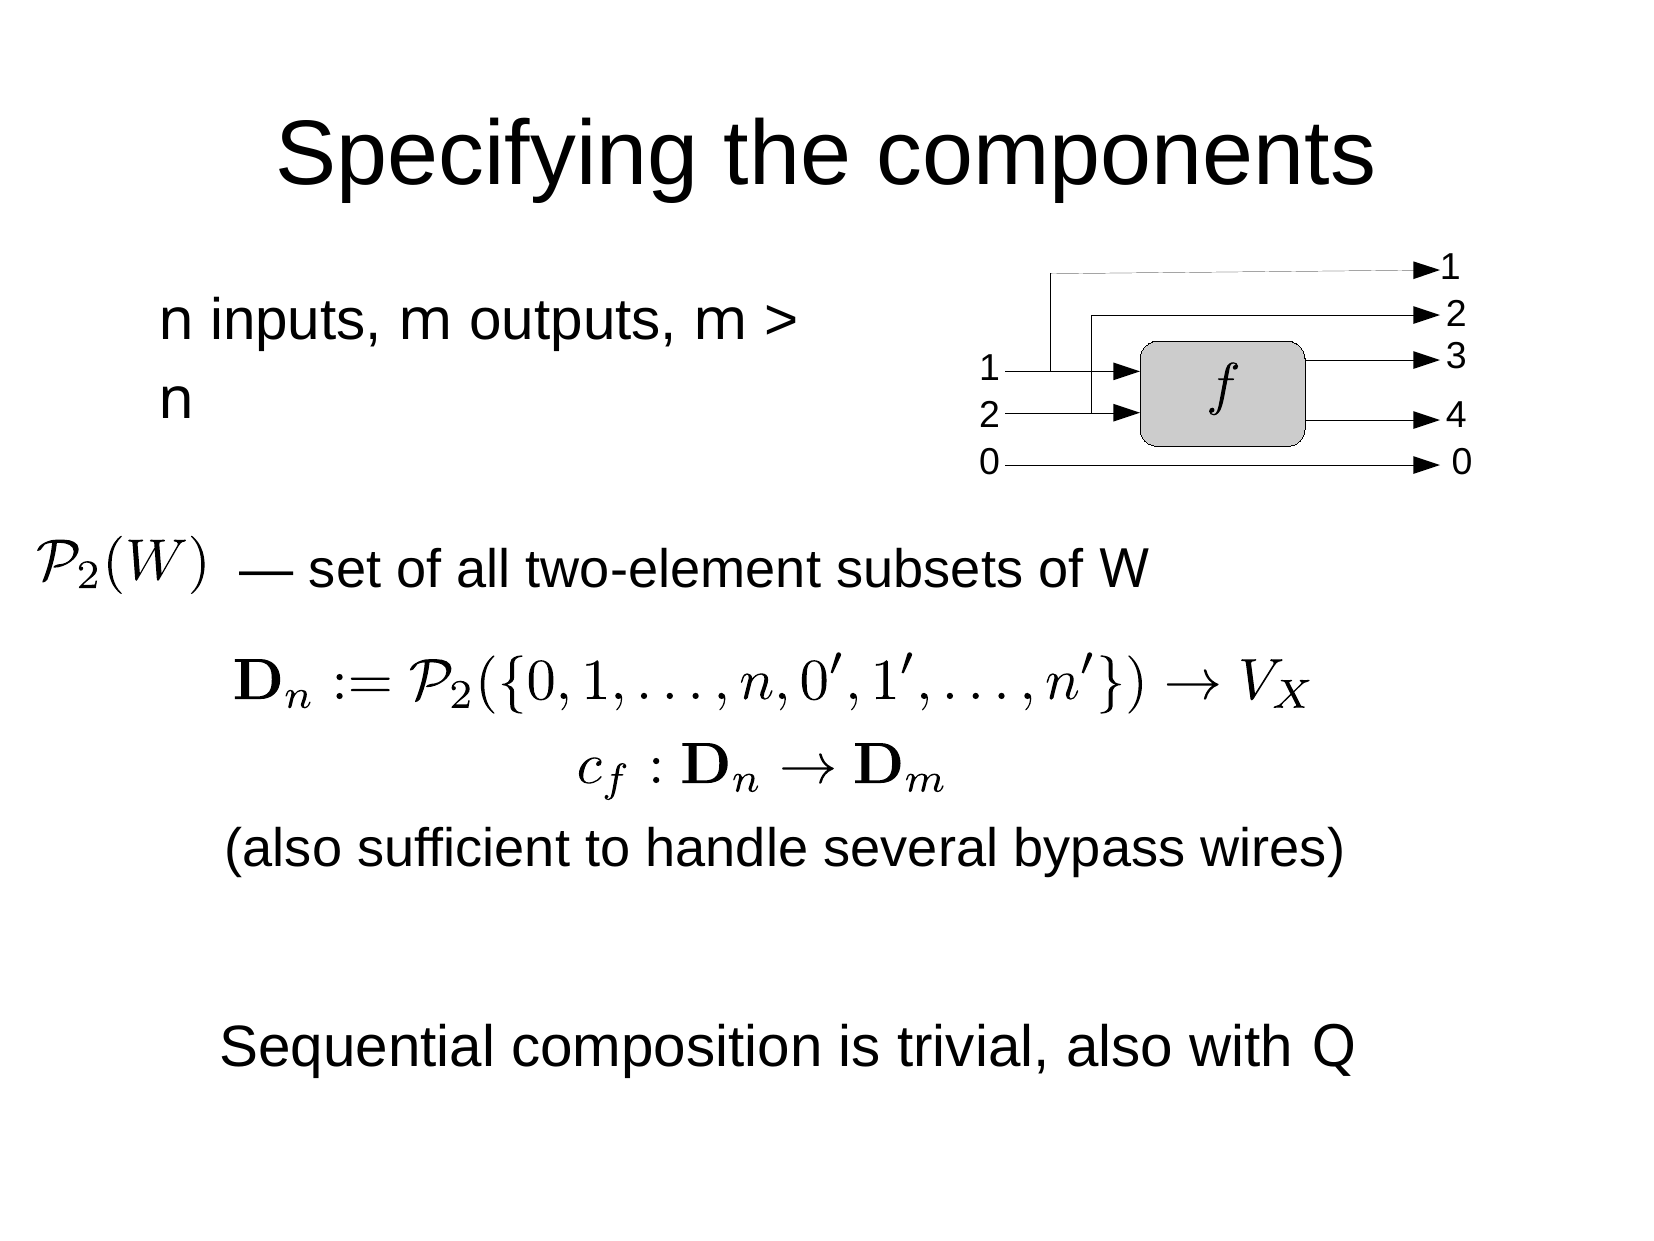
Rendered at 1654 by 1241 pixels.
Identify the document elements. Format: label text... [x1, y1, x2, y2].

text_box (also sufficient to handle several bypass wires) [210, 810, 1366, 886]
text_box 3 [1431, 326, 1492, 384]
text_box 1 [964, 338, 1025, 385]
text_box 2 [1431, 285, 1492, 326]
text_box — set of all two-element subsets of W [225, 522, 1171, 616]
text_box 2 [964, 385, 1025, 433]
text_box 1 [1425, 238, 1486, 296]
text_box 0 [1436, 433, 1497, 490]
text_box 4 [1431, 385, 1492, 443]
title Specifying the components [82, 49, 1571, 257]
text_box Sequential composition is trivial, also with Q [204, 996, 1390, 1120]
text_box [36, 535, 211, 594]
text_box n inputs, m outputs, m > n [143, 269, 864, 352]
text_box [576, 743, 946, 801]
text_box [1140, 341, 1306, 447]
text_box [232, 652, 1313, 714]
text_box 0 [964, 433, 1025, 490]
